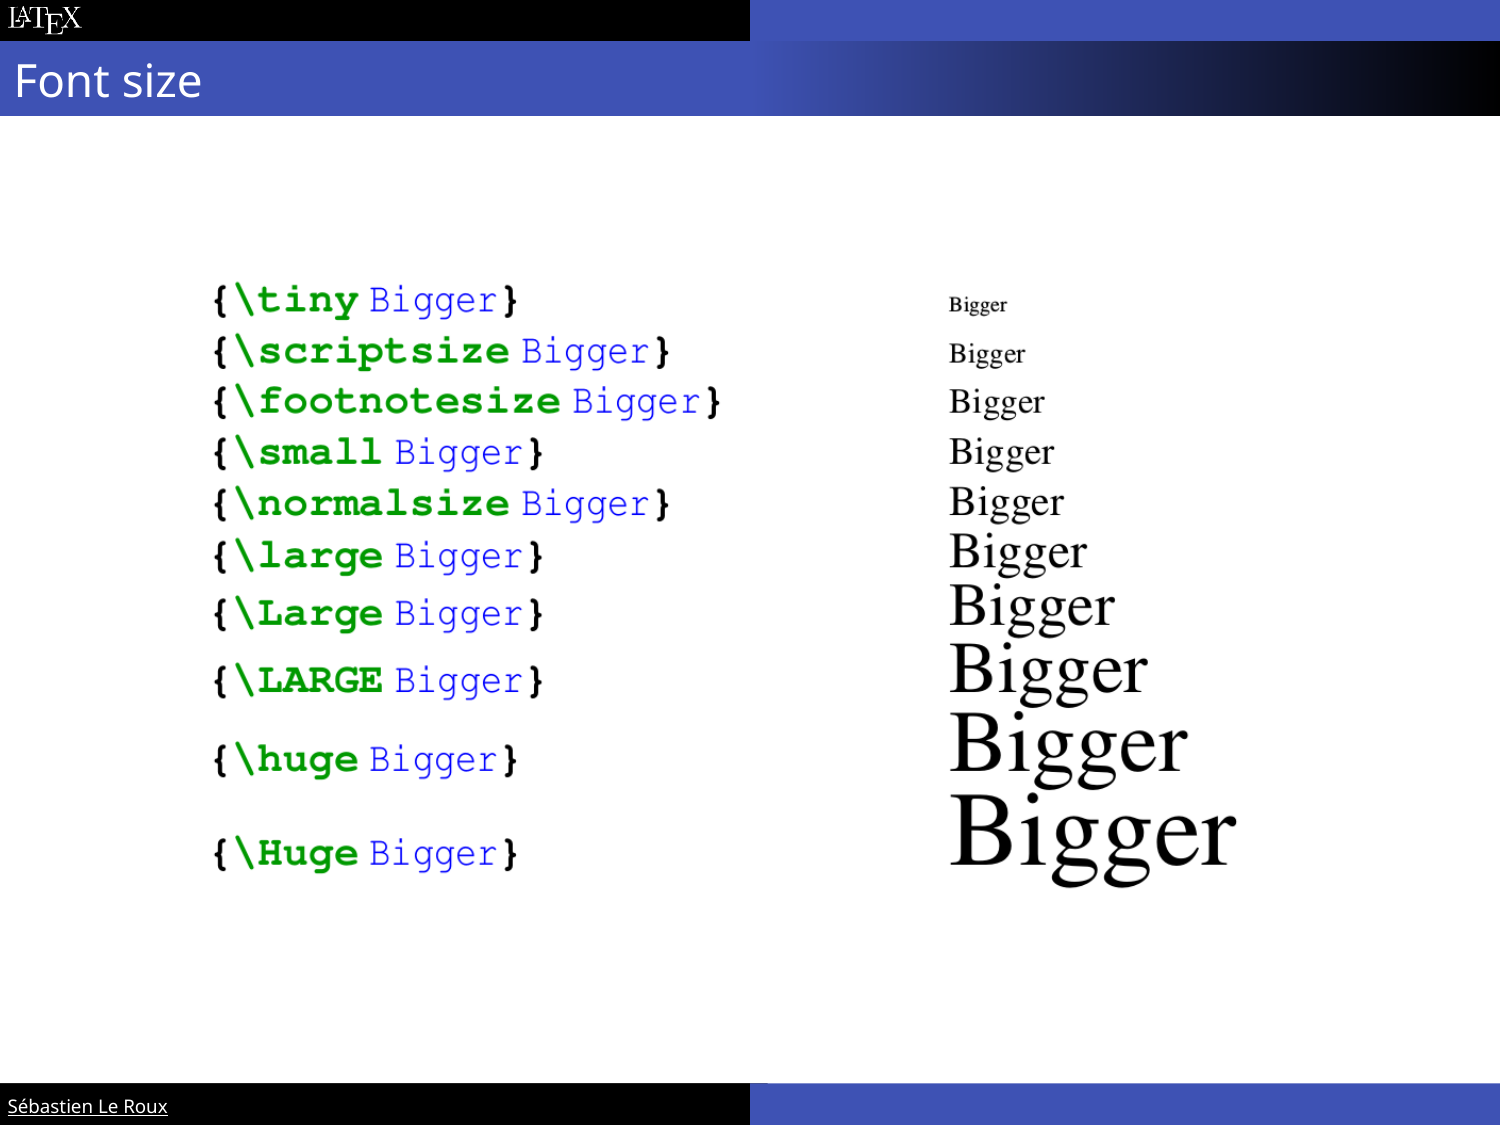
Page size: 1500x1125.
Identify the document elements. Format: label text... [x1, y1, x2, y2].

title Font size [0, 41, 1500, 116]
picture [5, 3, 84, 37]
picture [183, 256, 1267, 917]
